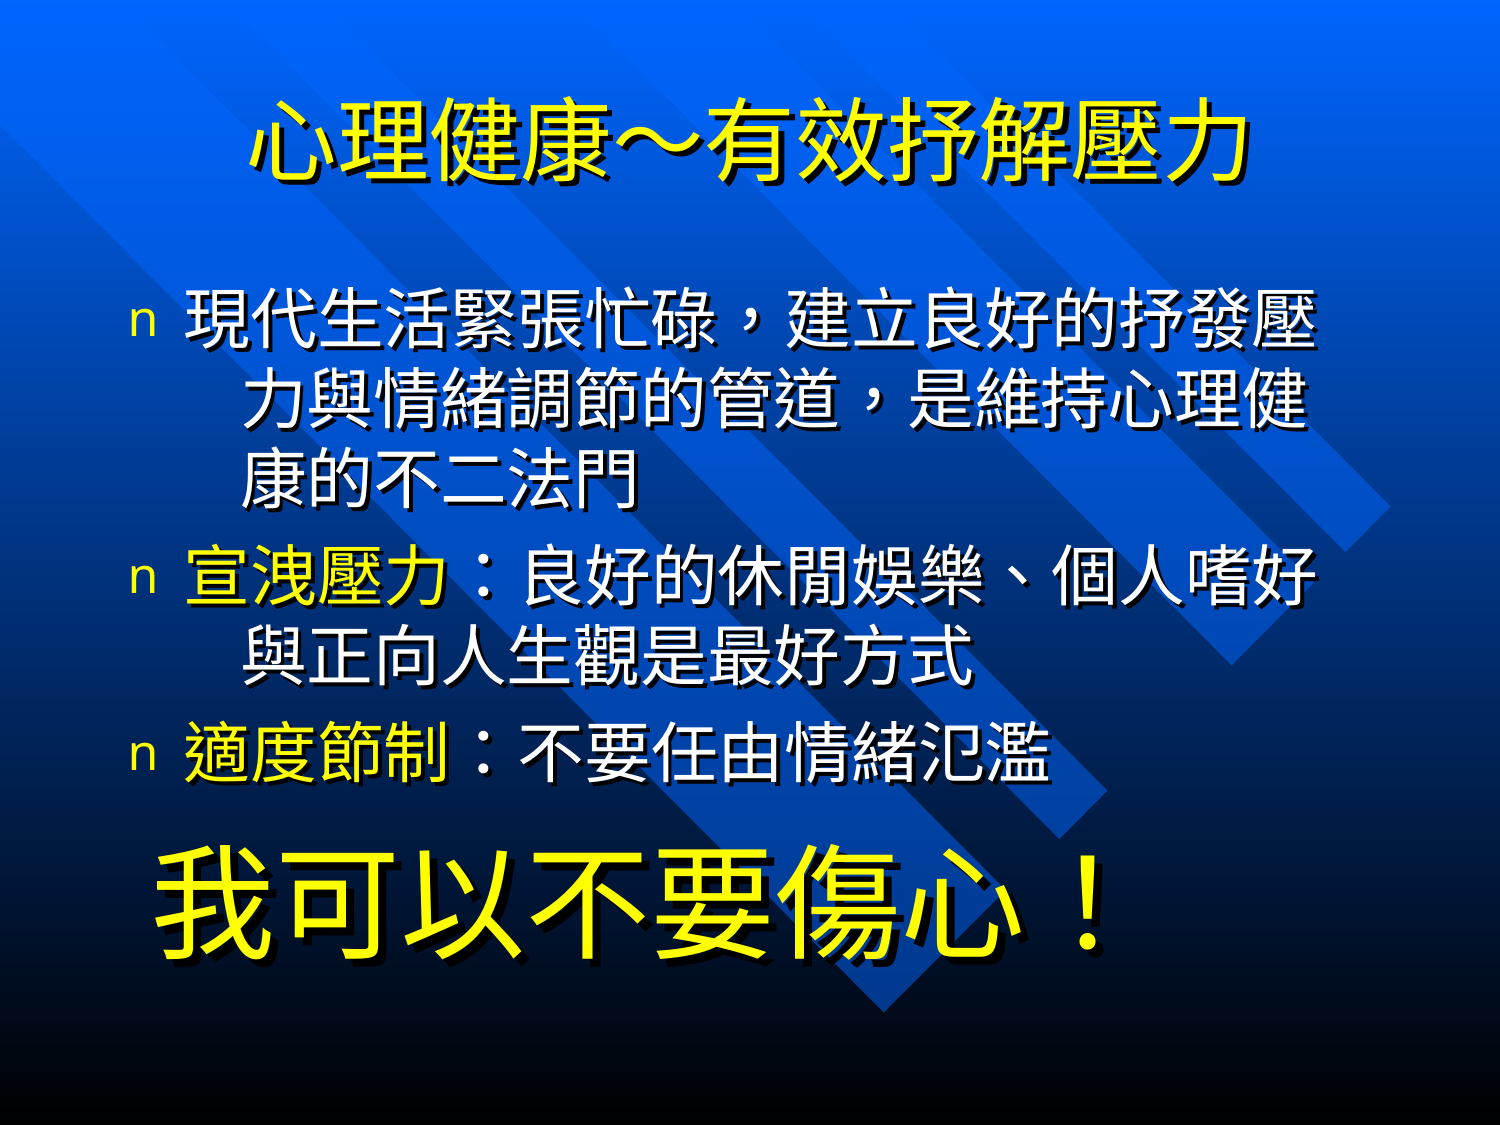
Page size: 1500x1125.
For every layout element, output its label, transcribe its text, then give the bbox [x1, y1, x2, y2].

text_box 我可以不要傷心！ [135, 846, 1306, 982]
list 現代生活緊張忙碌，建立良好的抒發壓力與情緒調節的管道，是維持心理健康的不二法門 宣洩壓力：良好的休閒娛樂、個人嗜好與正向人生觀是最好方式 適度節制：不要任由情緒氾濫 [112, 269, 1388, 823]
title 心理健康～有效抒解壓力 [112, 37, 1388, 238]
